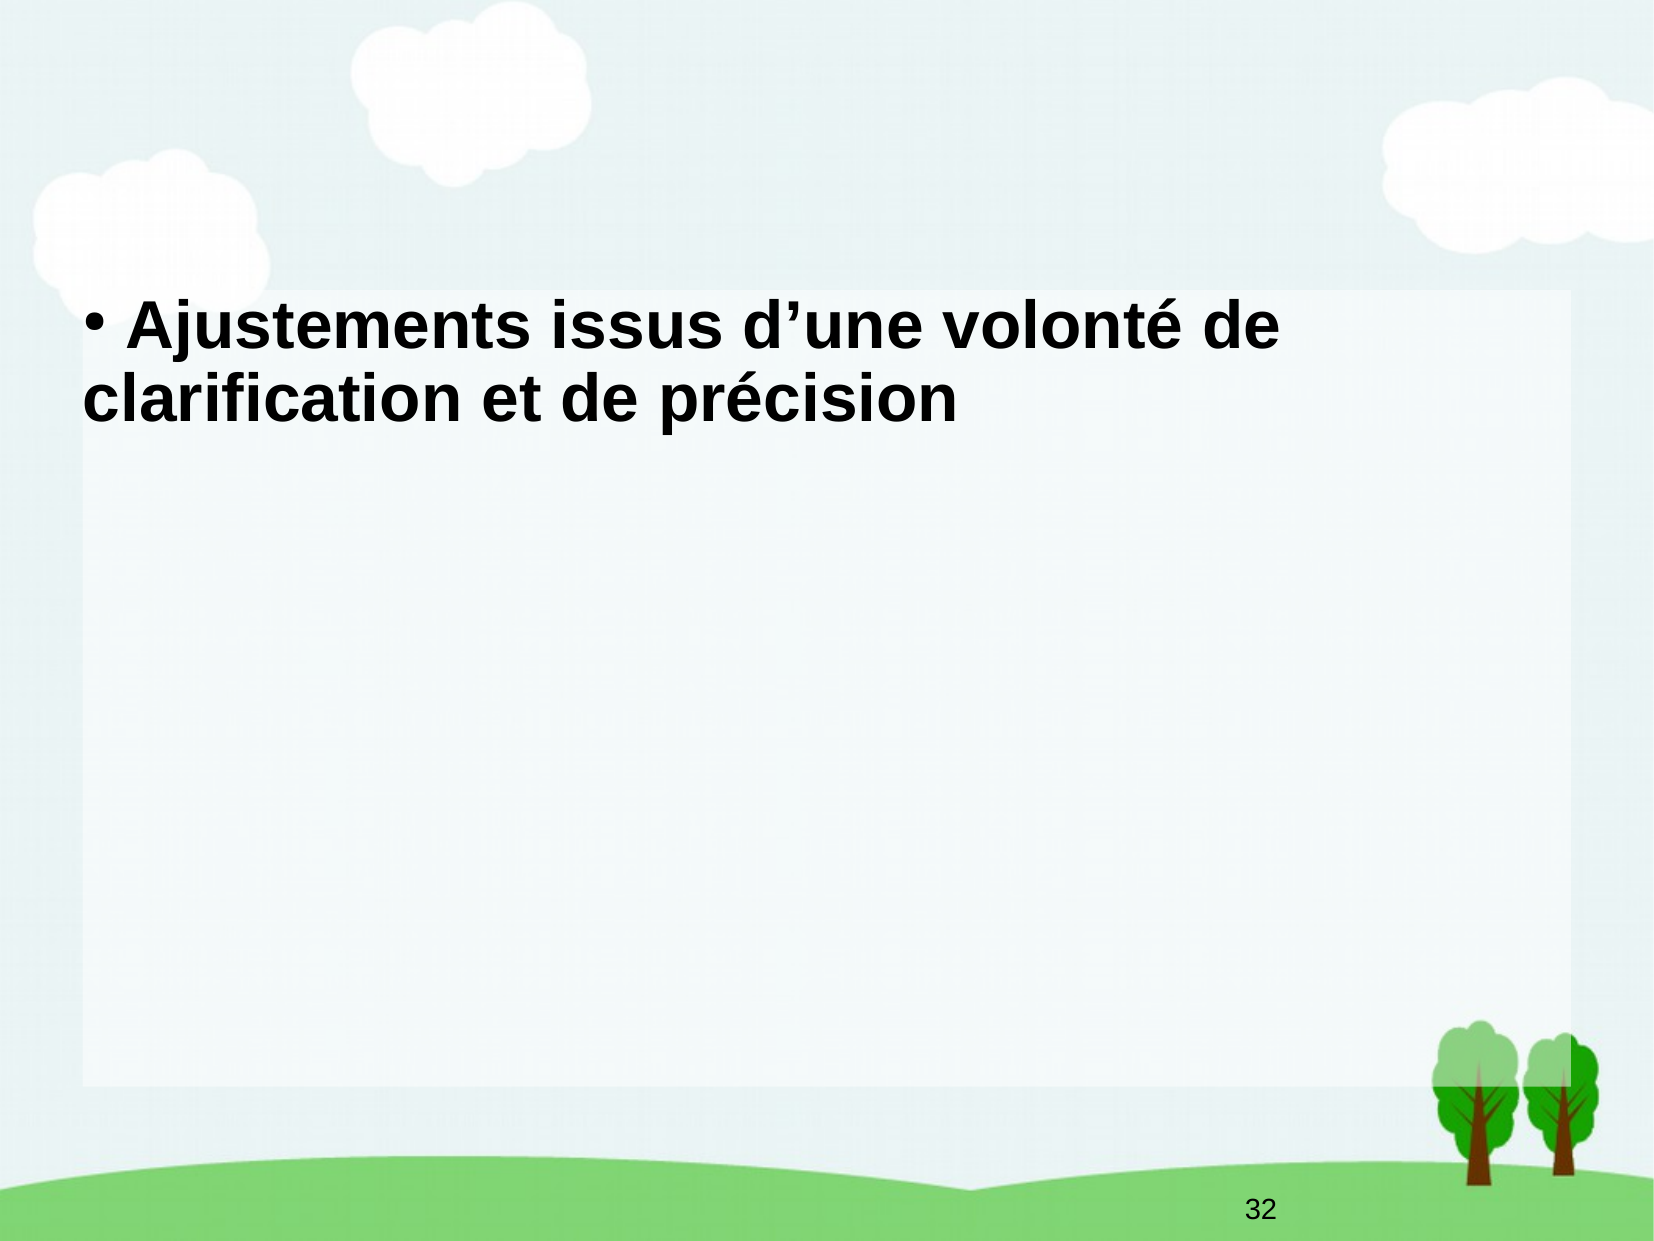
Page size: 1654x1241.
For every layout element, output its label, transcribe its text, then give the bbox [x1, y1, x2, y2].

text_box <numéro> [1244, 1190, 1630, 1241]
list Ajustements issus d’une volonté de clarification et de précision [82, 290, 1571, 1087]
picture [0, 0, 1654, 1241]
